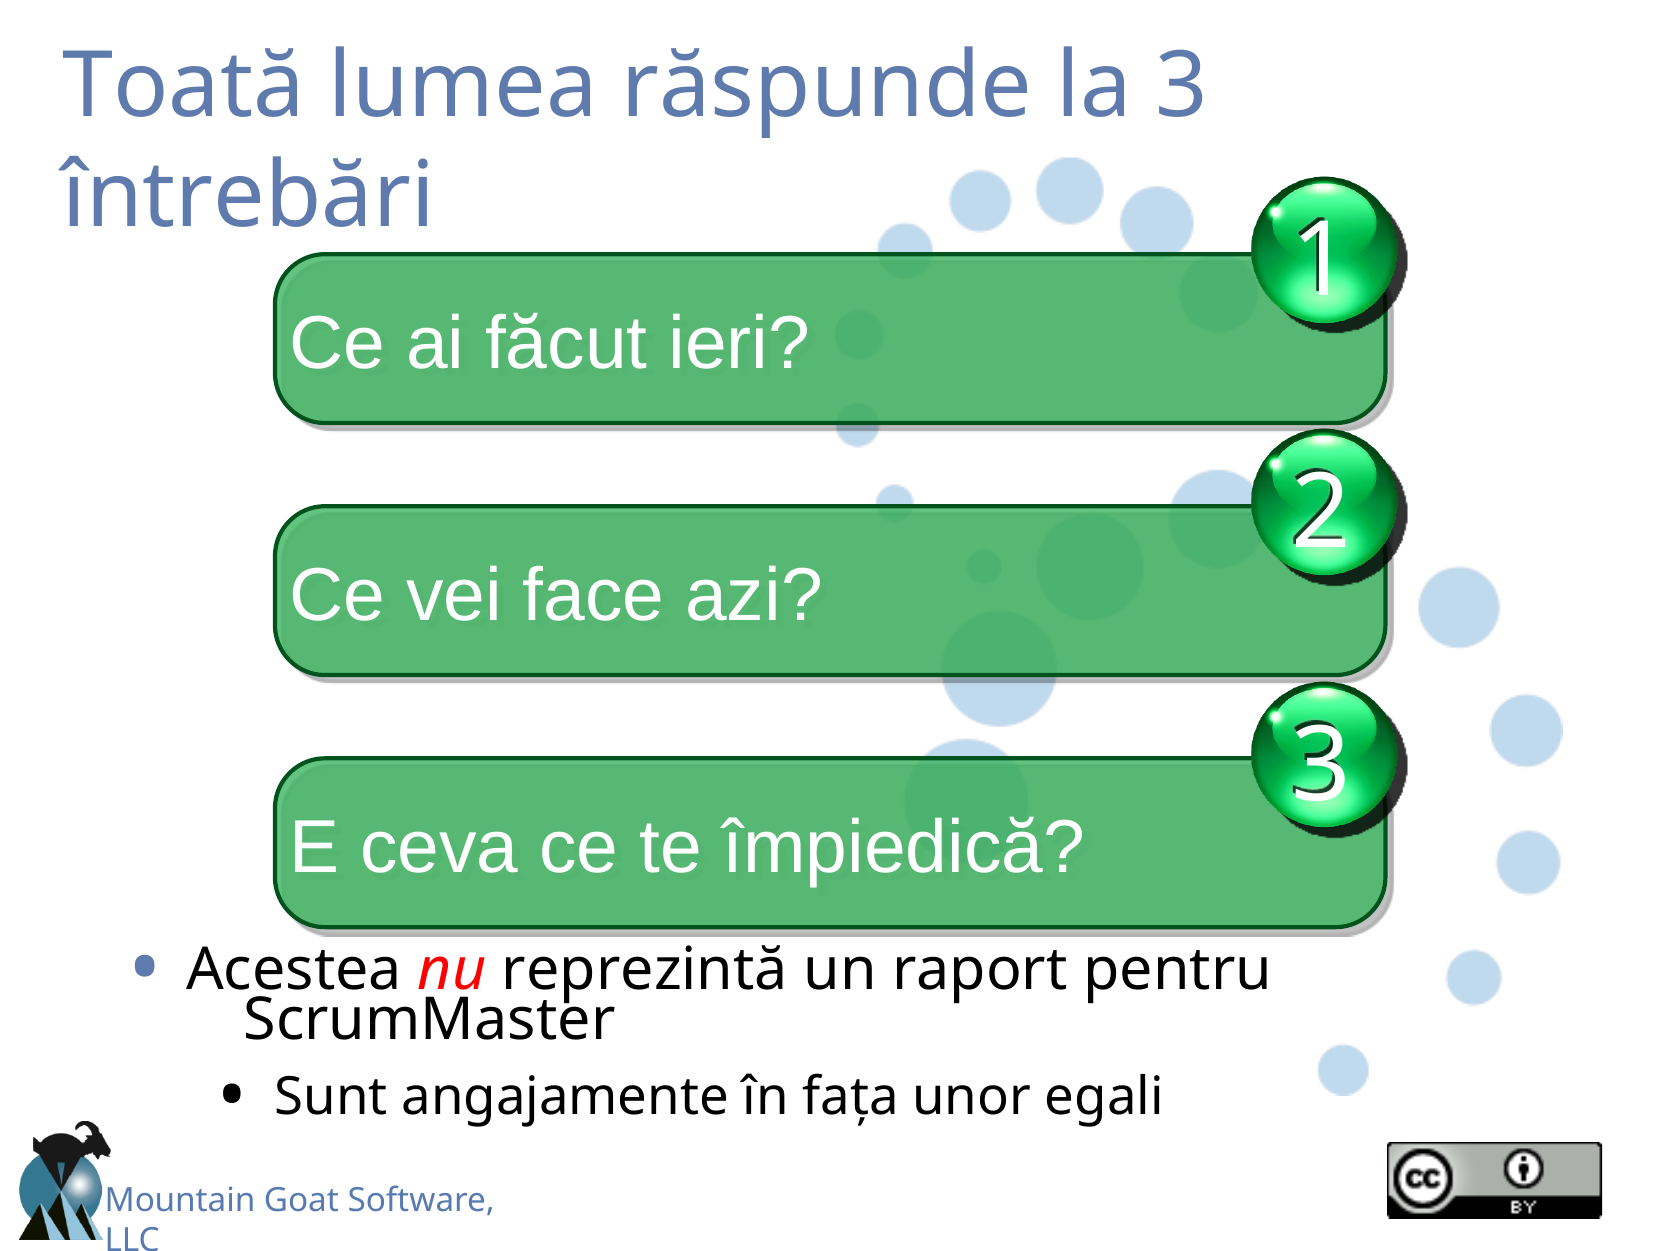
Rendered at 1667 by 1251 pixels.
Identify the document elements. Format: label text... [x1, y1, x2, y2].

text_box E ceva ce te împiedică? [274, 758, 1386, 928]
picture [1245, 172, 1403, 330]
picture [1245, 677, 1403, 834]
text_box 3 [1278, 688, 1365, 825]
text_box 1 [1278, 183, 1365, 321]
picture [1245, 425, 1403, 582]
list Acestea nu reprezintă un raport pentru ScrumMaster Sunt angajamente în fața unor egali [56, 943, 1609, 1132]
title Toată lumea răspunde la 3 întrebări [56, 18, 1609, 194]
text_box 2 [1278, 435, 1365, 573]
text_box Ce vei face azi? [274, 506, 1386, 676]
text_box Ce ai făcut ieri? [274, 254, 1386, 424]
